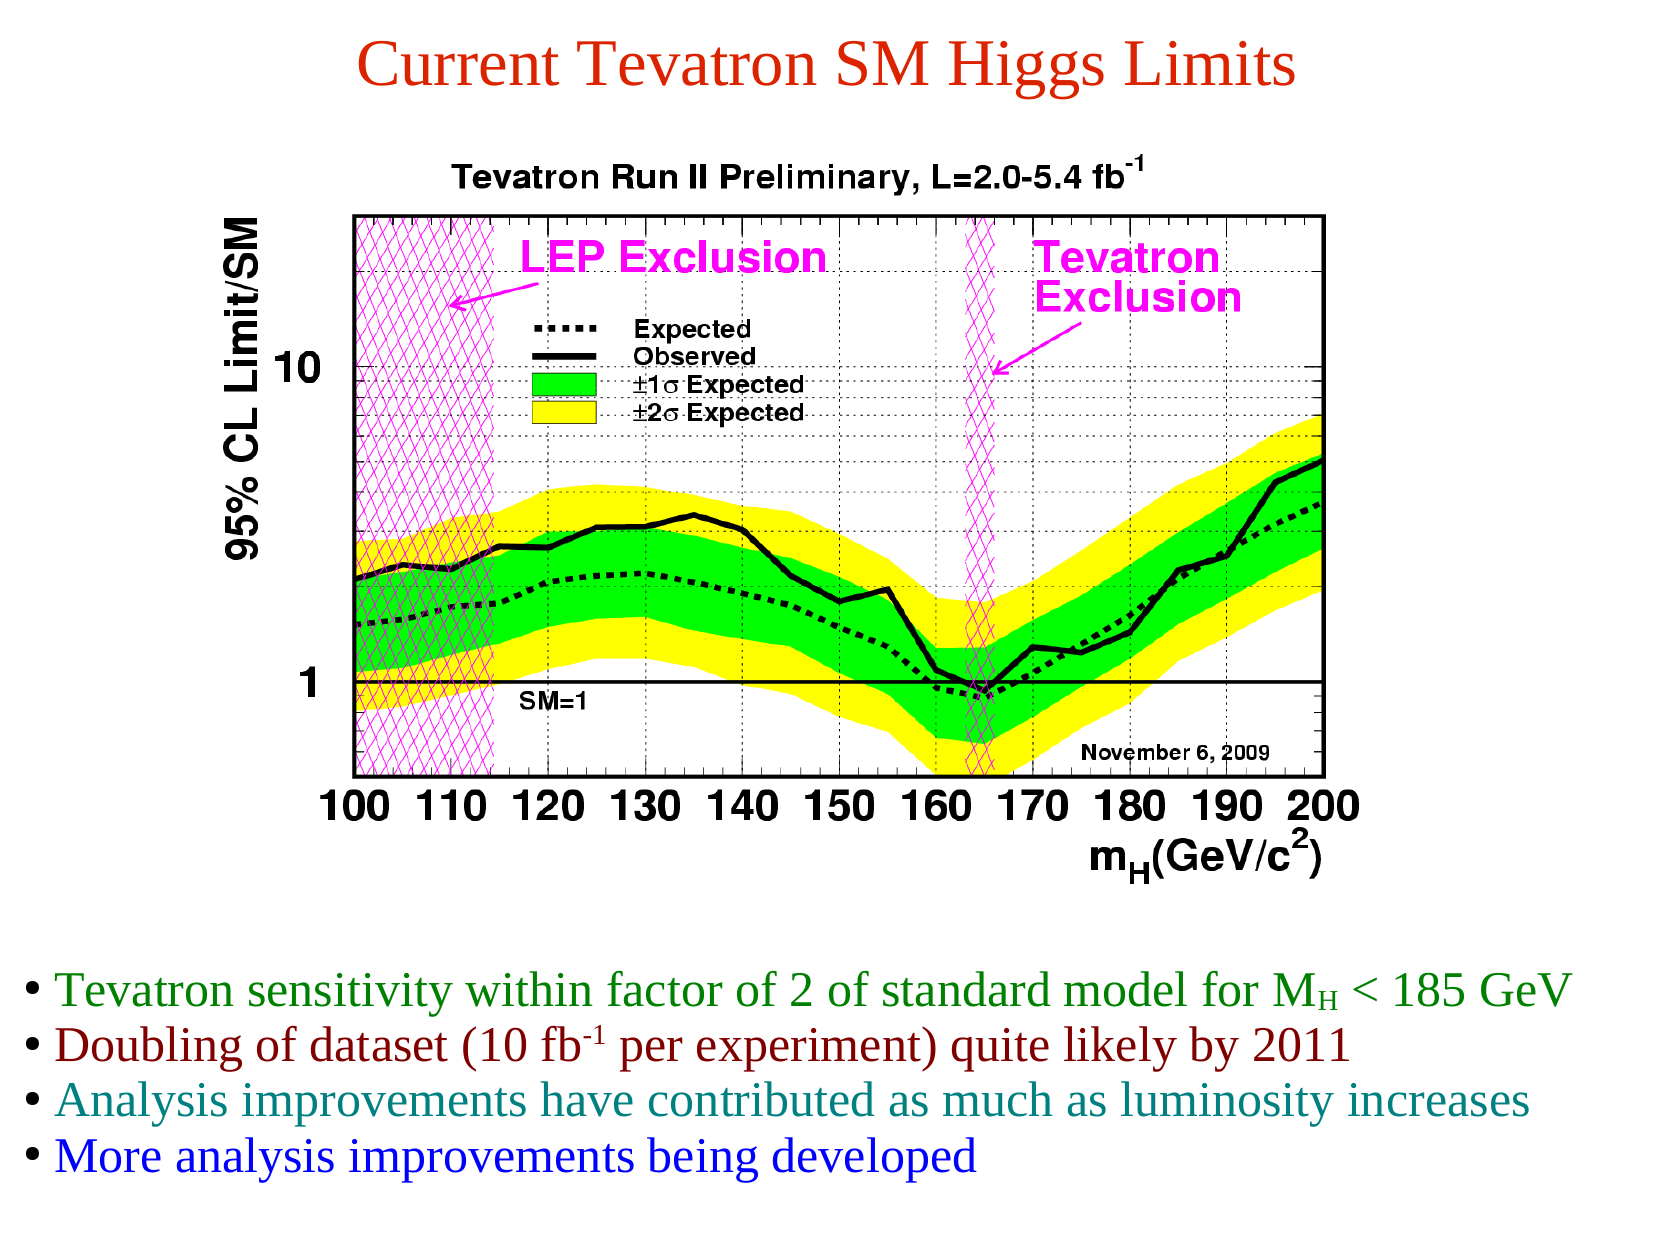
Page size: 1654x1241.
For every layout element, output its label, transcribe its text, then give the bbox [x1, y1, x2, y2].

text_box Tevatron sensitivity within factor of 2 of standard model for MH < 185 GeV Doubling of dataset (10 fb-1 per experiment) quite likely by 2011 Analysis improvements have contributed as much as luminosity increases More analysis improvements being developed [23, 961, 1569, 1202]
title Current Tevatron SM Higgs Limits [121, 0, 1534, 154]
picture [160, 154, 1453, 963]
